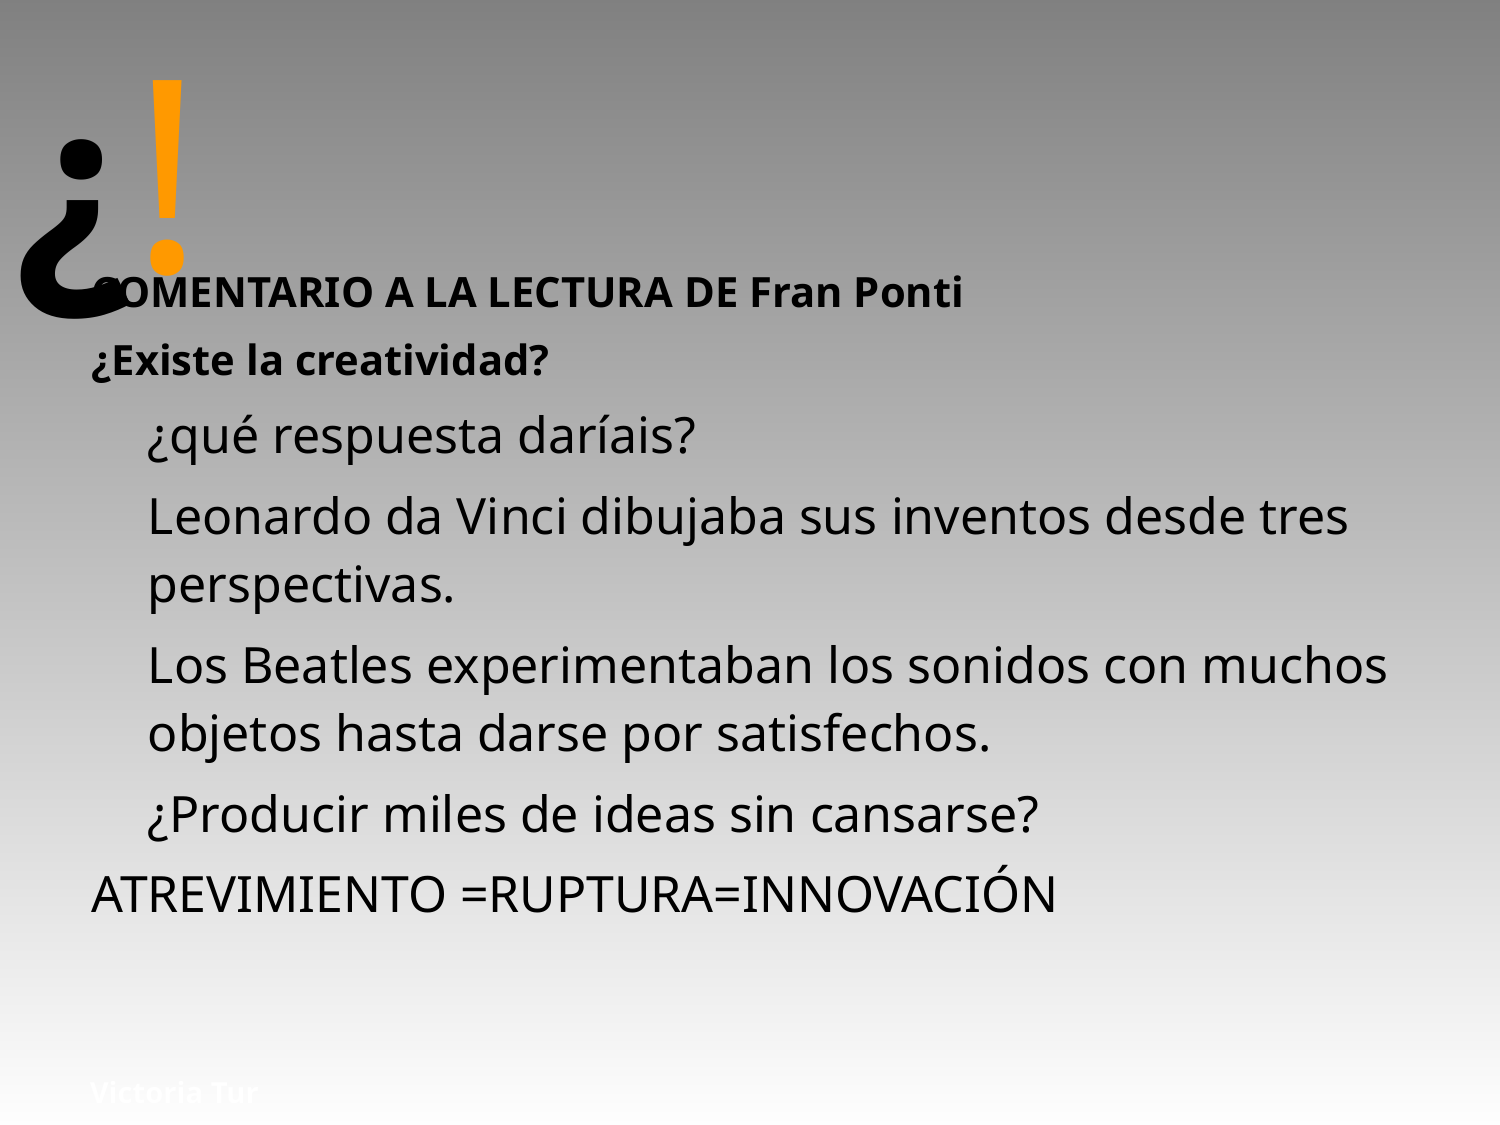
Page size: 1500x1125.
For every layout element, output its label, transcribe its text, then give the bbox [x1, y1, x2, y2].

list COMENTARIO A LA LECTURA DE Fran Ponti ¿Existe la creatividad? ¿qué respuesta daríais? Leonardo da Vinci dibujaba sus inventos desde tres perspectivas. Los Beatles experimentaban los sonidos con muchos objetos hasta darse por satisfechos. ¿Producir miles de ideas sin cansarse? ATREVIMIENTO =RUPTURA=INNOVACIÓN [76, 255, 1427, 998]
